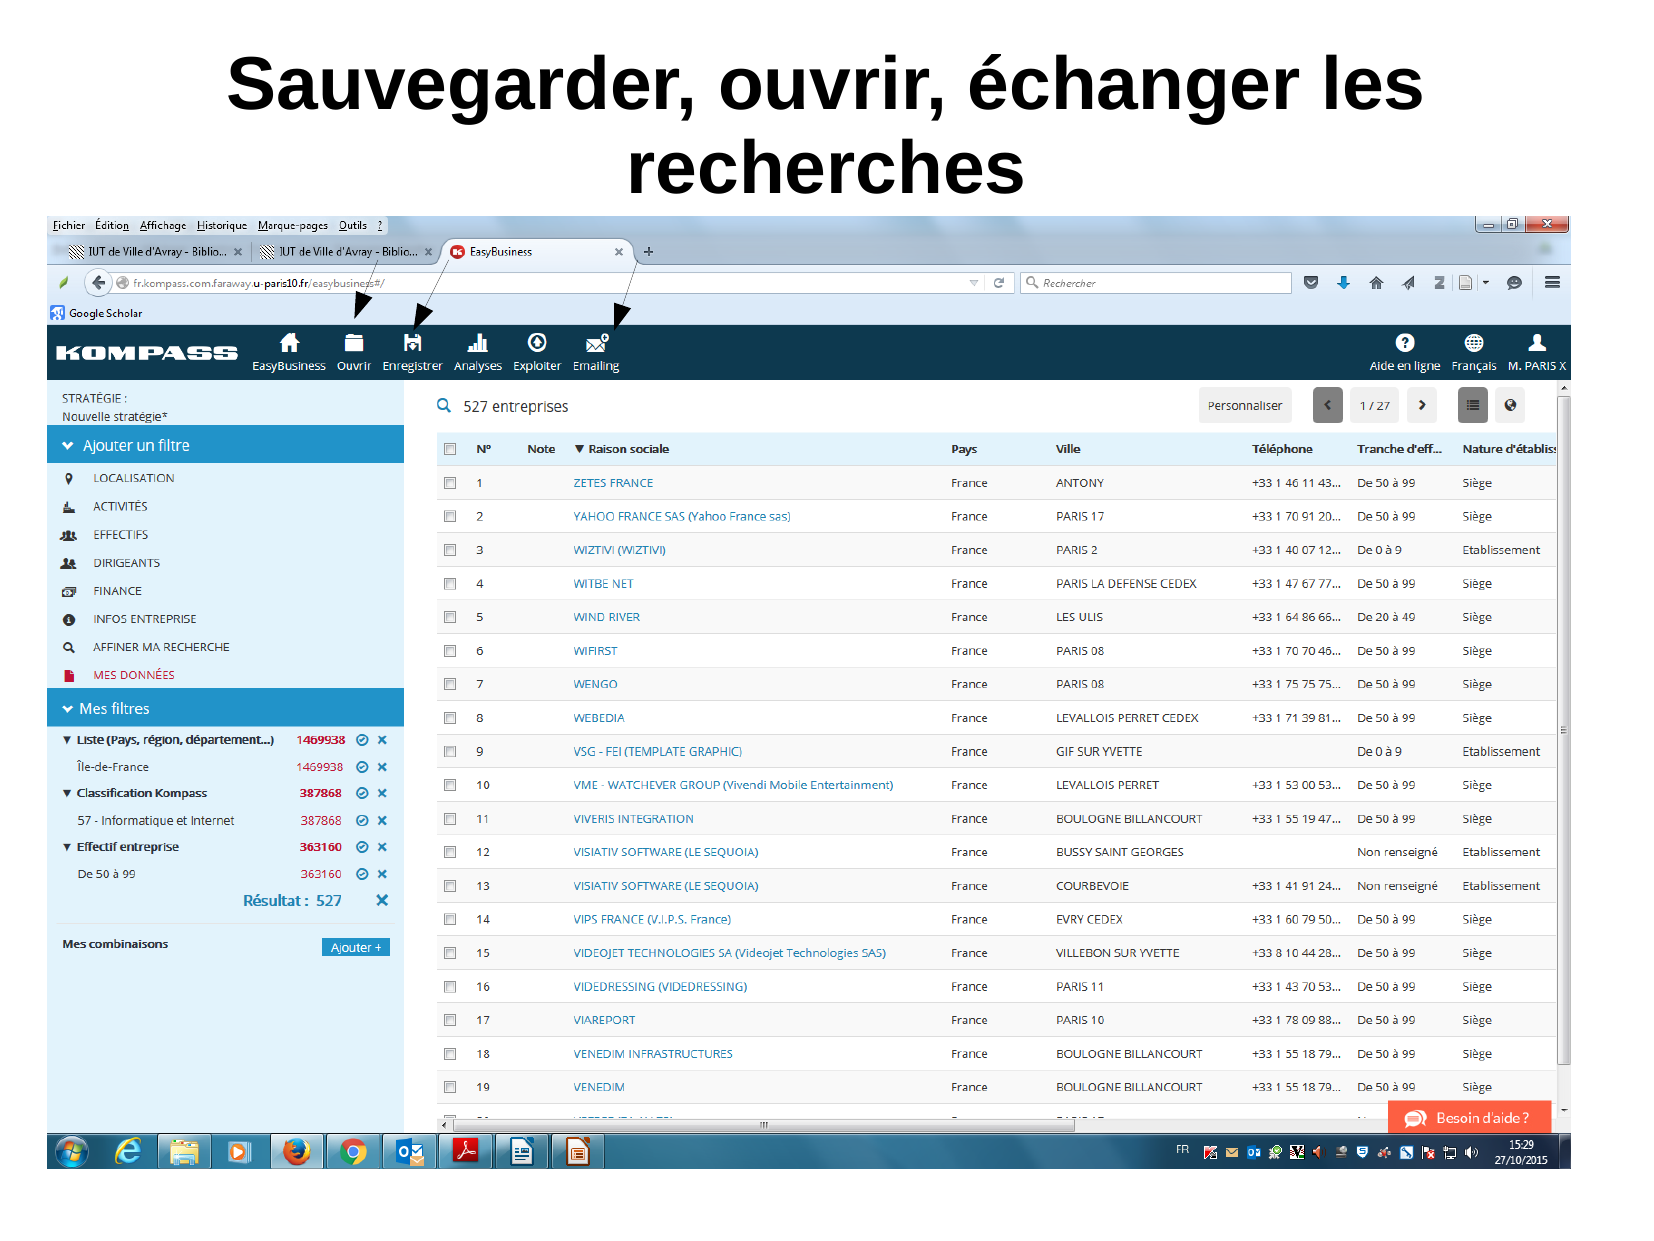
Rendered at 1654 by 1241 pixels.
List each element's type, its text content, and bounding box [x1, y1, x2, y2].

picture [47, 216, 1571, 1169]
title Sauvegarder, ouvrir, échanger les recherches [82, 41, 1571, 210]
